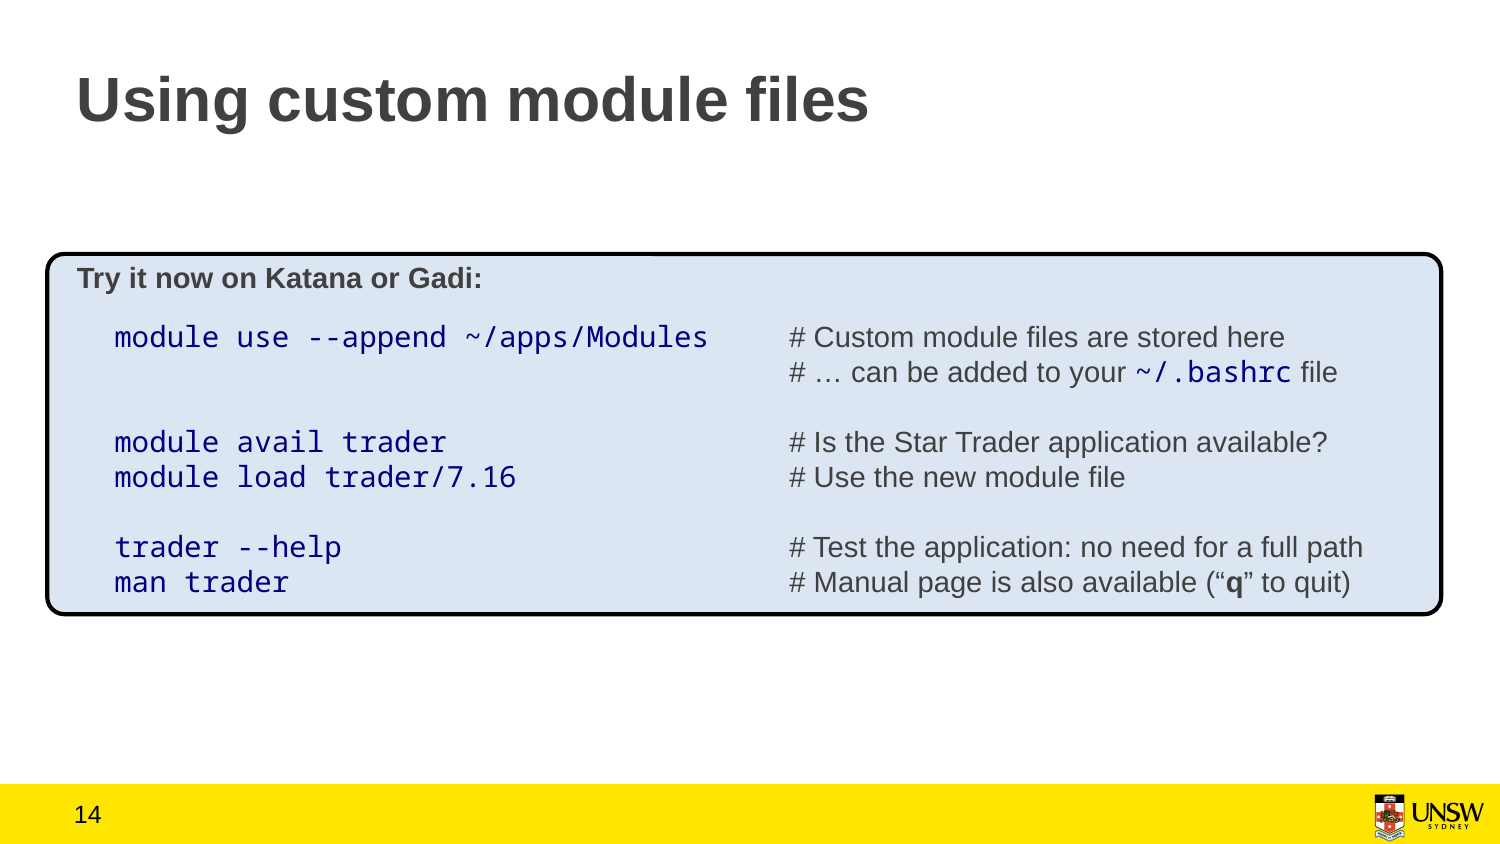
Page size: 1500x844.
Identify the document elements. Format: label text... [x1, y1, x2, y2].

text_box <number> [59, 791, 219, 839]
picture [0, 784, 1500, 844]
list Try it now on Katana or Gadi: module use --append ~/apps/Modules # Custom module files are stored here # … can be added to your ~/.bashrc file module avail trader # Is the Star Trader application available? module load trader/7.16 # Use the new module file trader --help # Test the application: no need for a full path man trader # Manual page is also available (“q” to quit) [76, 259, 1424, 615]
title Using custom module files [76, 59, 1427, 136]
text_box [47, 253, 1442, 615]
